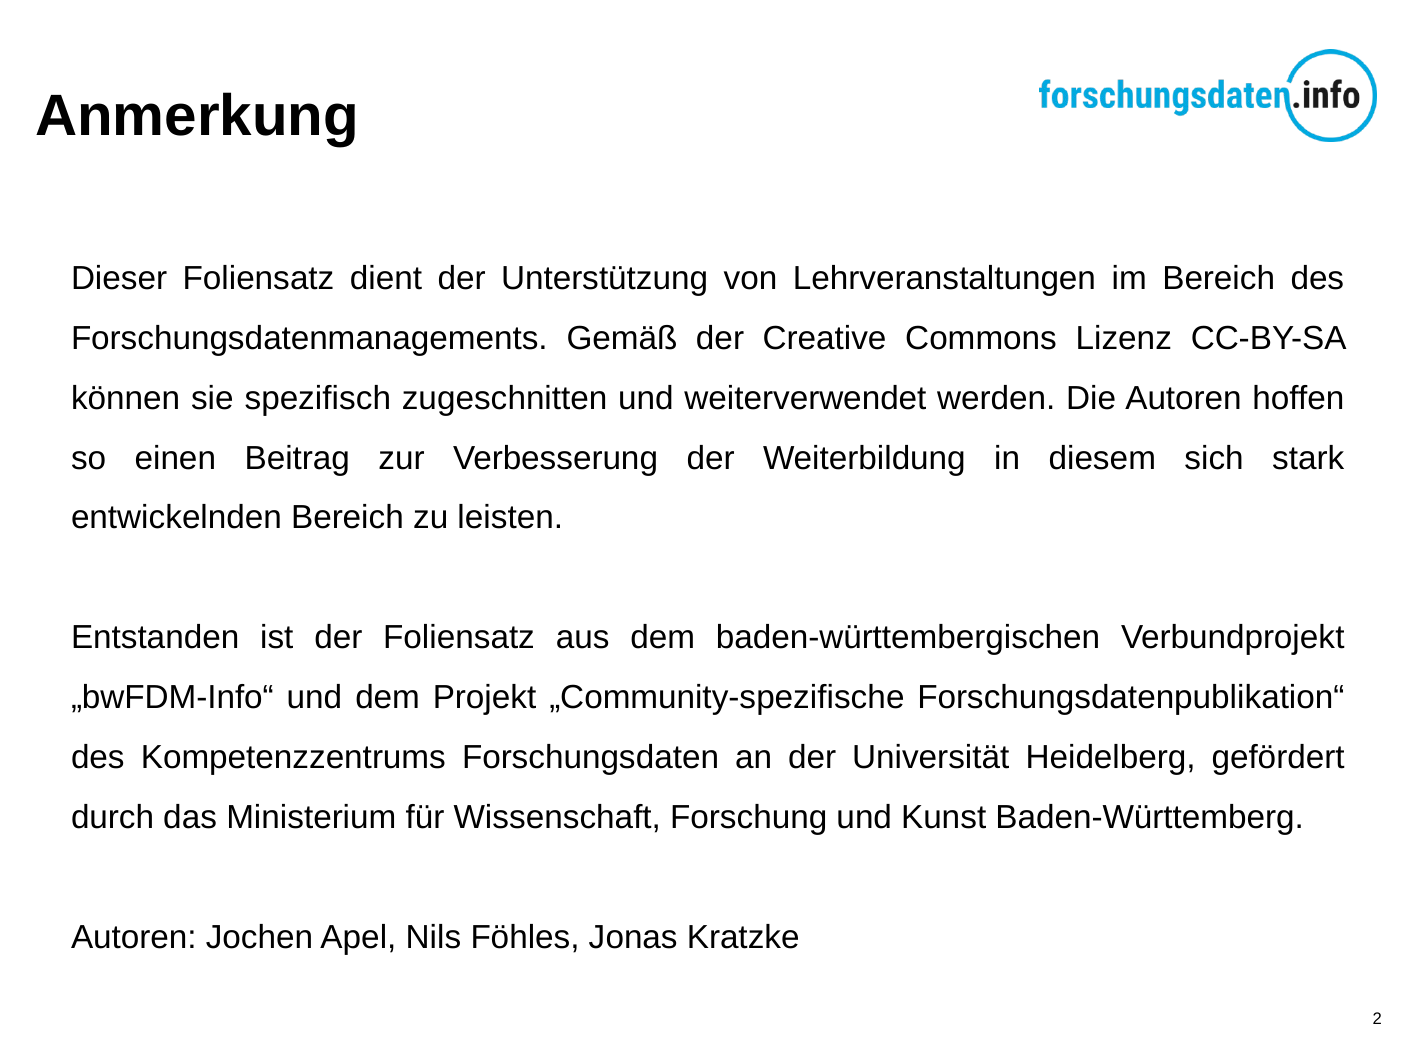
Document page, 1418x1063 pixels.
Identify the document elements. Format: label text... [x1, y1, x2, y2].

title Anmerkung [35, 76, 1022, 254]
slide_number <Nummer> [1015, 1003, 1382, 1028]
picture [1039, 49, 1372, 142]
picture [1339, 49, 1377, 85]
list Dieser Foliensatz dient der Unterstützung von Lehrveranstaltungen im Bereich des Forschungsdatenmanagements. Gemäß der Creative Commons Lizenz CC-BY-SA können sie spezifisch zugeschnitten und weiterverwendet werden. Die Autoren hoffen so einen Beitrag zur Verbesserung der Weiterbildung in diesem sich stark entwickelnden Bereich zu leisten. Entstanden ist der Foliensatz aus dem baden-württembergischen Verbundprojekt „bwFDM-Info“ und dem Projekt „Community-spezifische Forschungsdatenpublikation“ des Kompetenzzentrums Forschungsdaten an der Universität Heidelberg, gefördert durch das Ministerium für Wissenschaft, Forschung und Kunst Baden-Württemberg. Autoren: Jochen Apel, Nils Föhles, Jonas Kratzke [71, 236, 1347, 898]
picture [1342, 107, 1377, 142]
